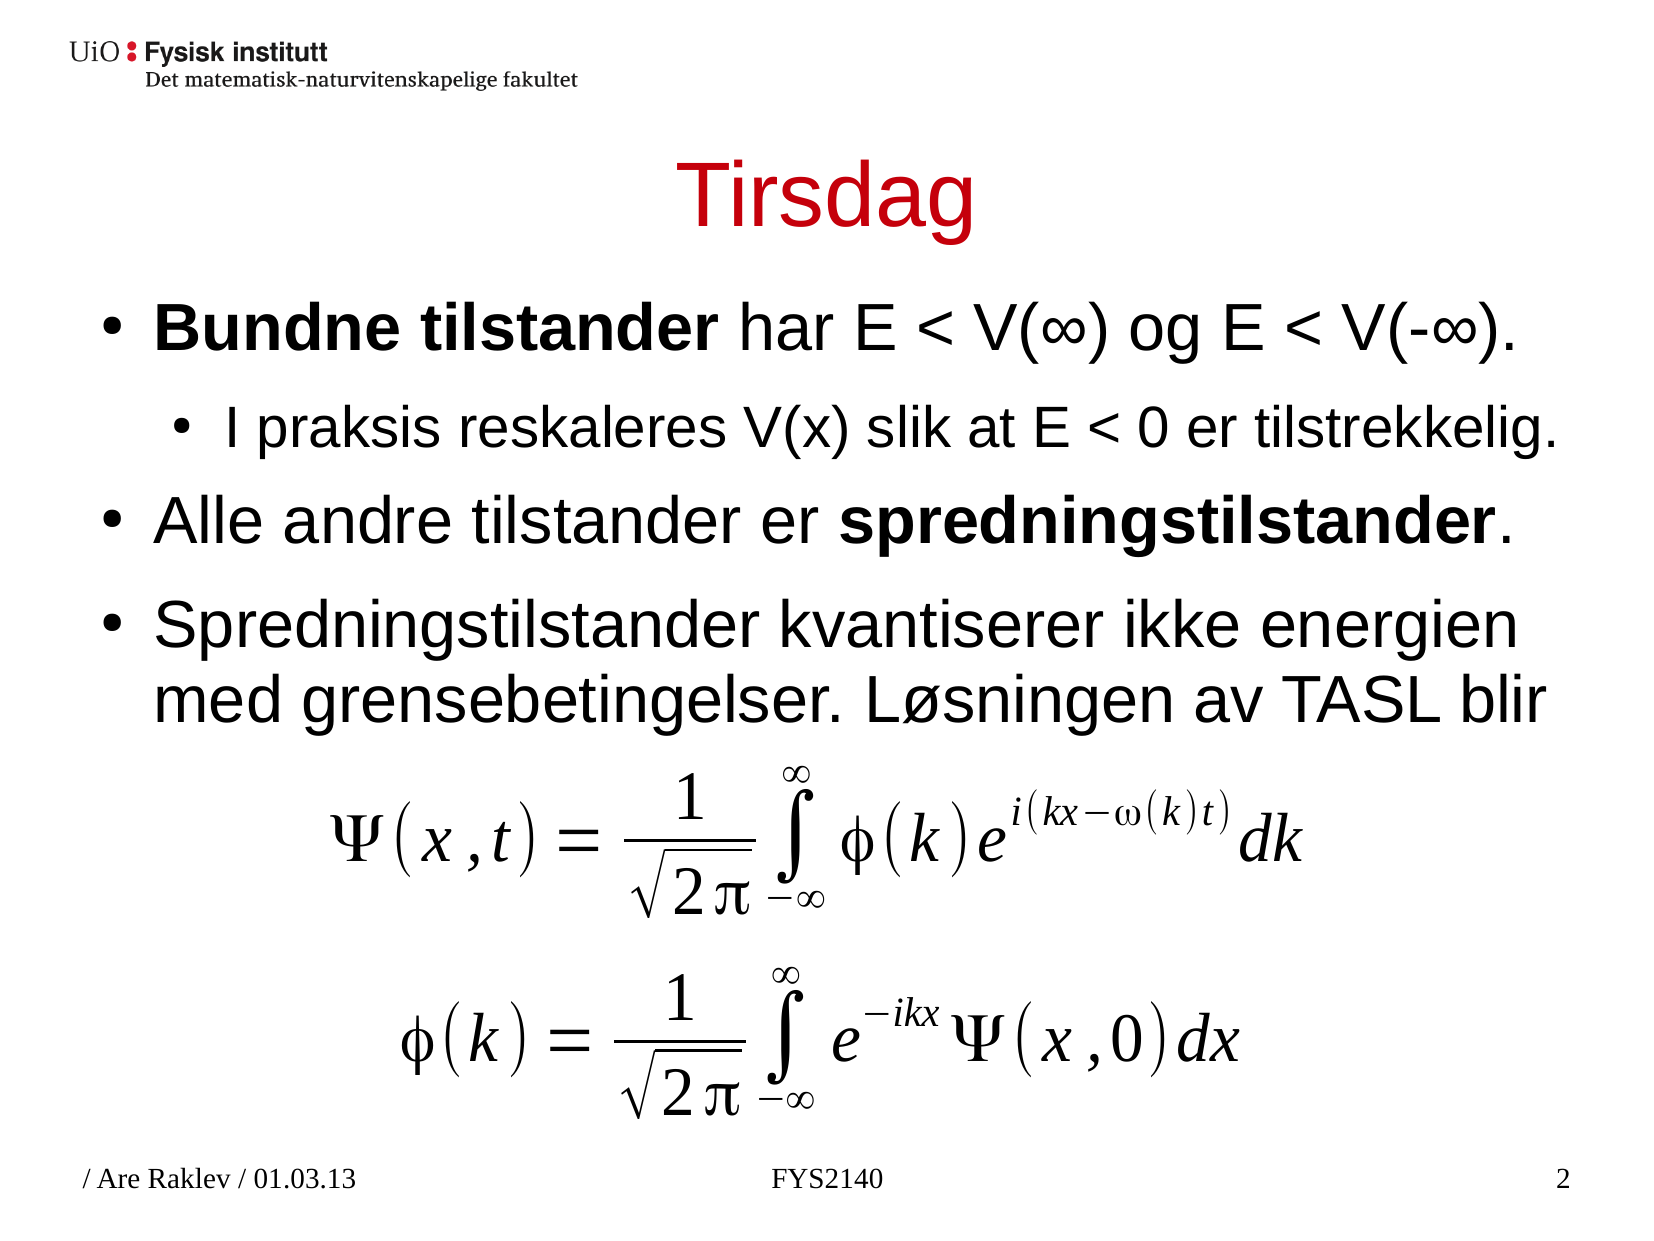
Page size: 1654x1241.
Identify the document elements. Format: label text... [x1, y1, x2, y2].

picture [68, 37, 581, 93]
chart [321, 758, 1316, 929]
list Bundne tilstander har E < V(∞) og E < V(-∞). I praksis reskaleres V(x) slik at E < 0 er tilstrekkelig. Alle andre tilstander er spredningstilstander. Spredningstilstander kvantiserer ikke energien med grensebetingelser. Løsningen av TASL blir [82, 290, 1576, 1094]
title Tirsdag [82, 90, 1571, 290]
chart [392, 958, 1250, 1130]
